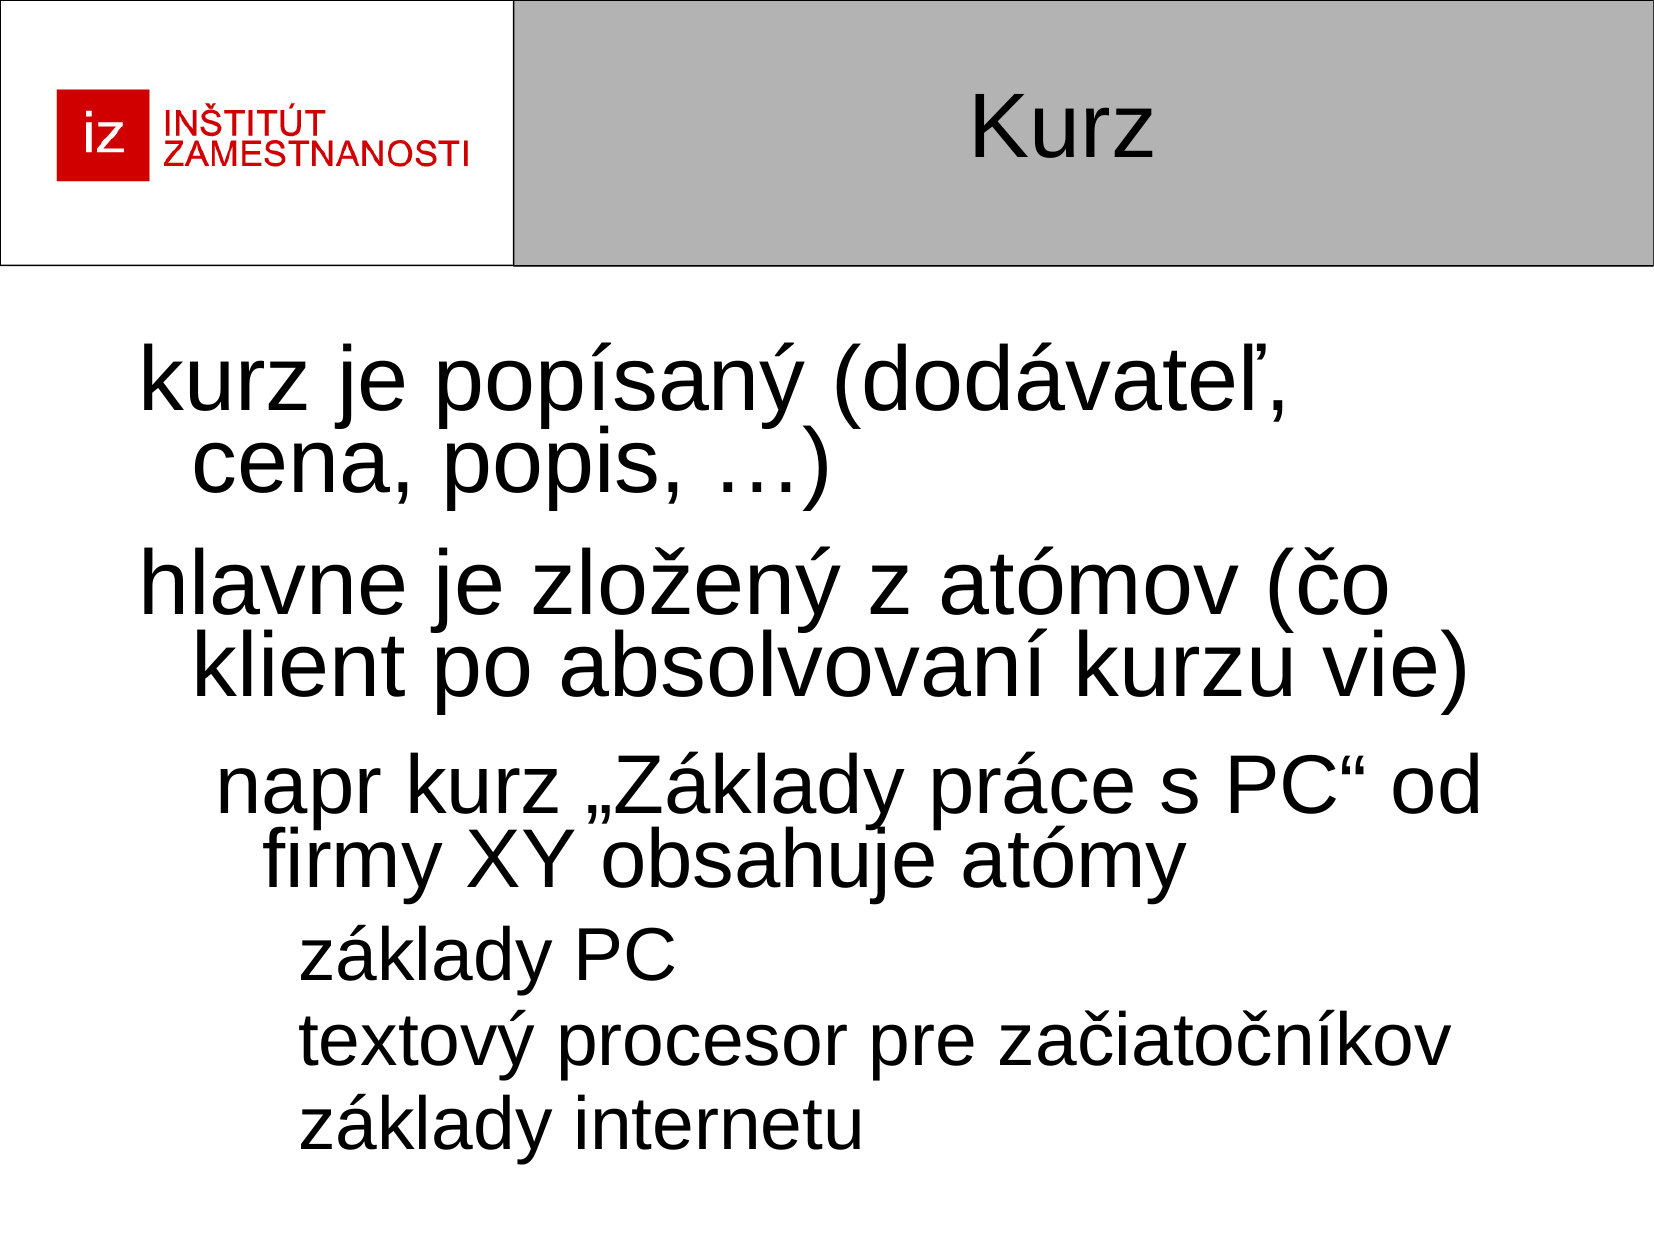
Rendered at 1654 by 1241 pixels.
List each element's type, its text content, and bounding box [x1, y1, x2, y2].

picture [5, 8, 512, 257]
title Kurz [561, 37, 1565, 229]
list kurz je popísaný (dodávateľ, cena, popis, …) hlavne je zložený z atómov (čo klient po absolvovaní kurzu vie) napr kurz „Základy práce s PC“ od firmy XY obsahuje atómy základy PC textový procesor pre začiatočníkov základy internetu [121, 344, 1533, 1184]
